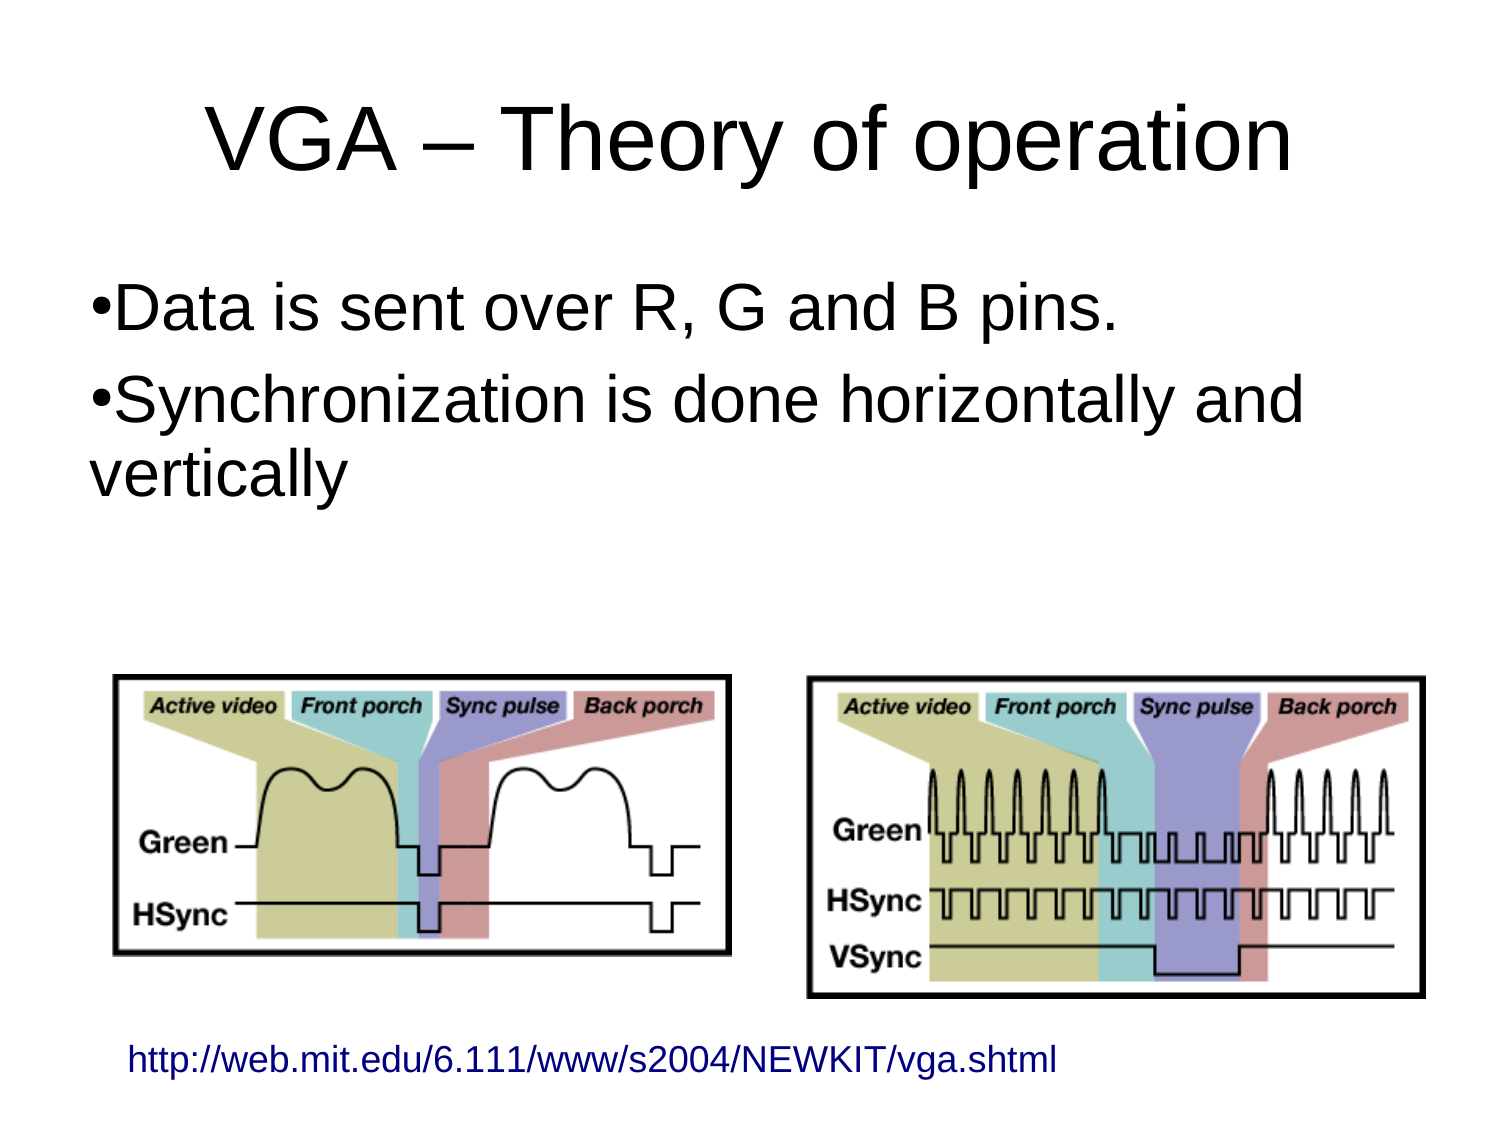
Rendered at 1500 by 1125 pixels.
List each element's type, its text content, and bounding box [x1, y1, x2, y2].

text_box http://web.mit.edu/6.111/www/s2004/NEWKIT/vga.shtml [112, 1027, 1073, 1088]
picture [112, 674, 732, 957]
title VGA – Theory of operation [75, 44, 1426, 233]
list Data is sent over R, G and B pins. Synchronization is done horizontally and vertically [75, 262, 1426, 1006]
picture [806, 675, 1426, 999]
